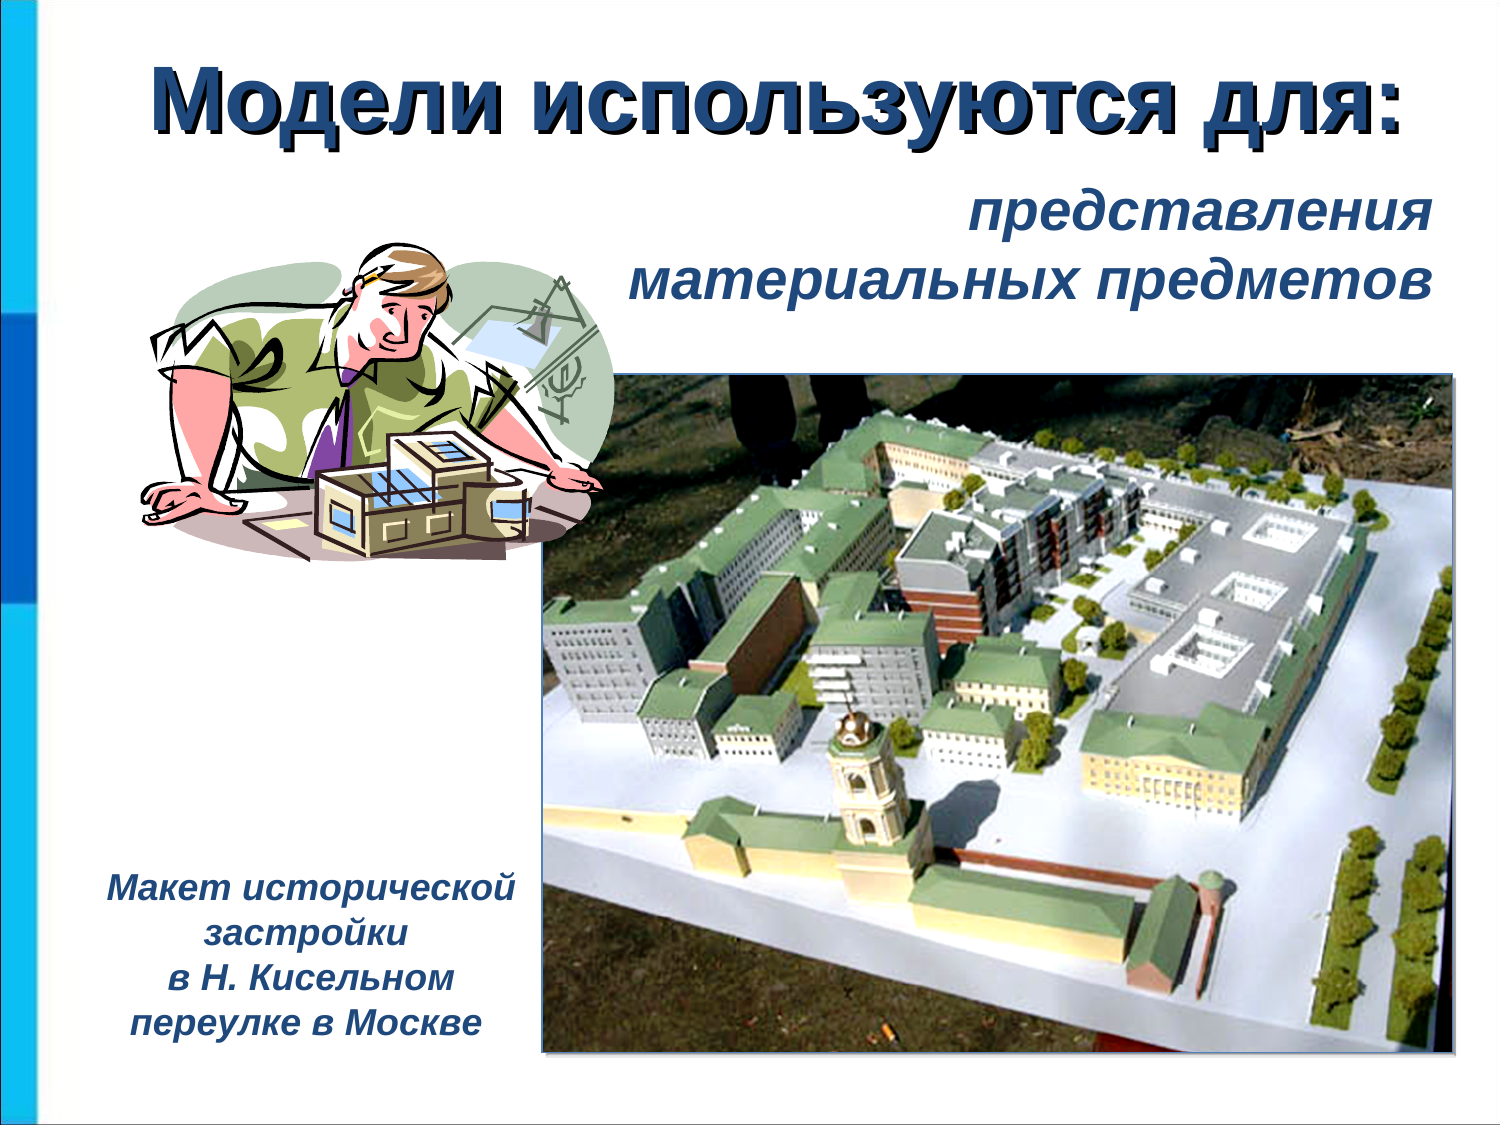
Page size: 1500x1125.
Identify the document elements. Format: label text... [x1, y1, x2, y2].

title Модели используются для: [112, 0, 1442, 188]
picture [0, 0, 1500, 1125]
text_box Макет исторической застройки в Н. Кисельном переулке в Москве [72, 855, 541, 1051]
text_box представления материальных предметов [515, 163, 1449, 320]
